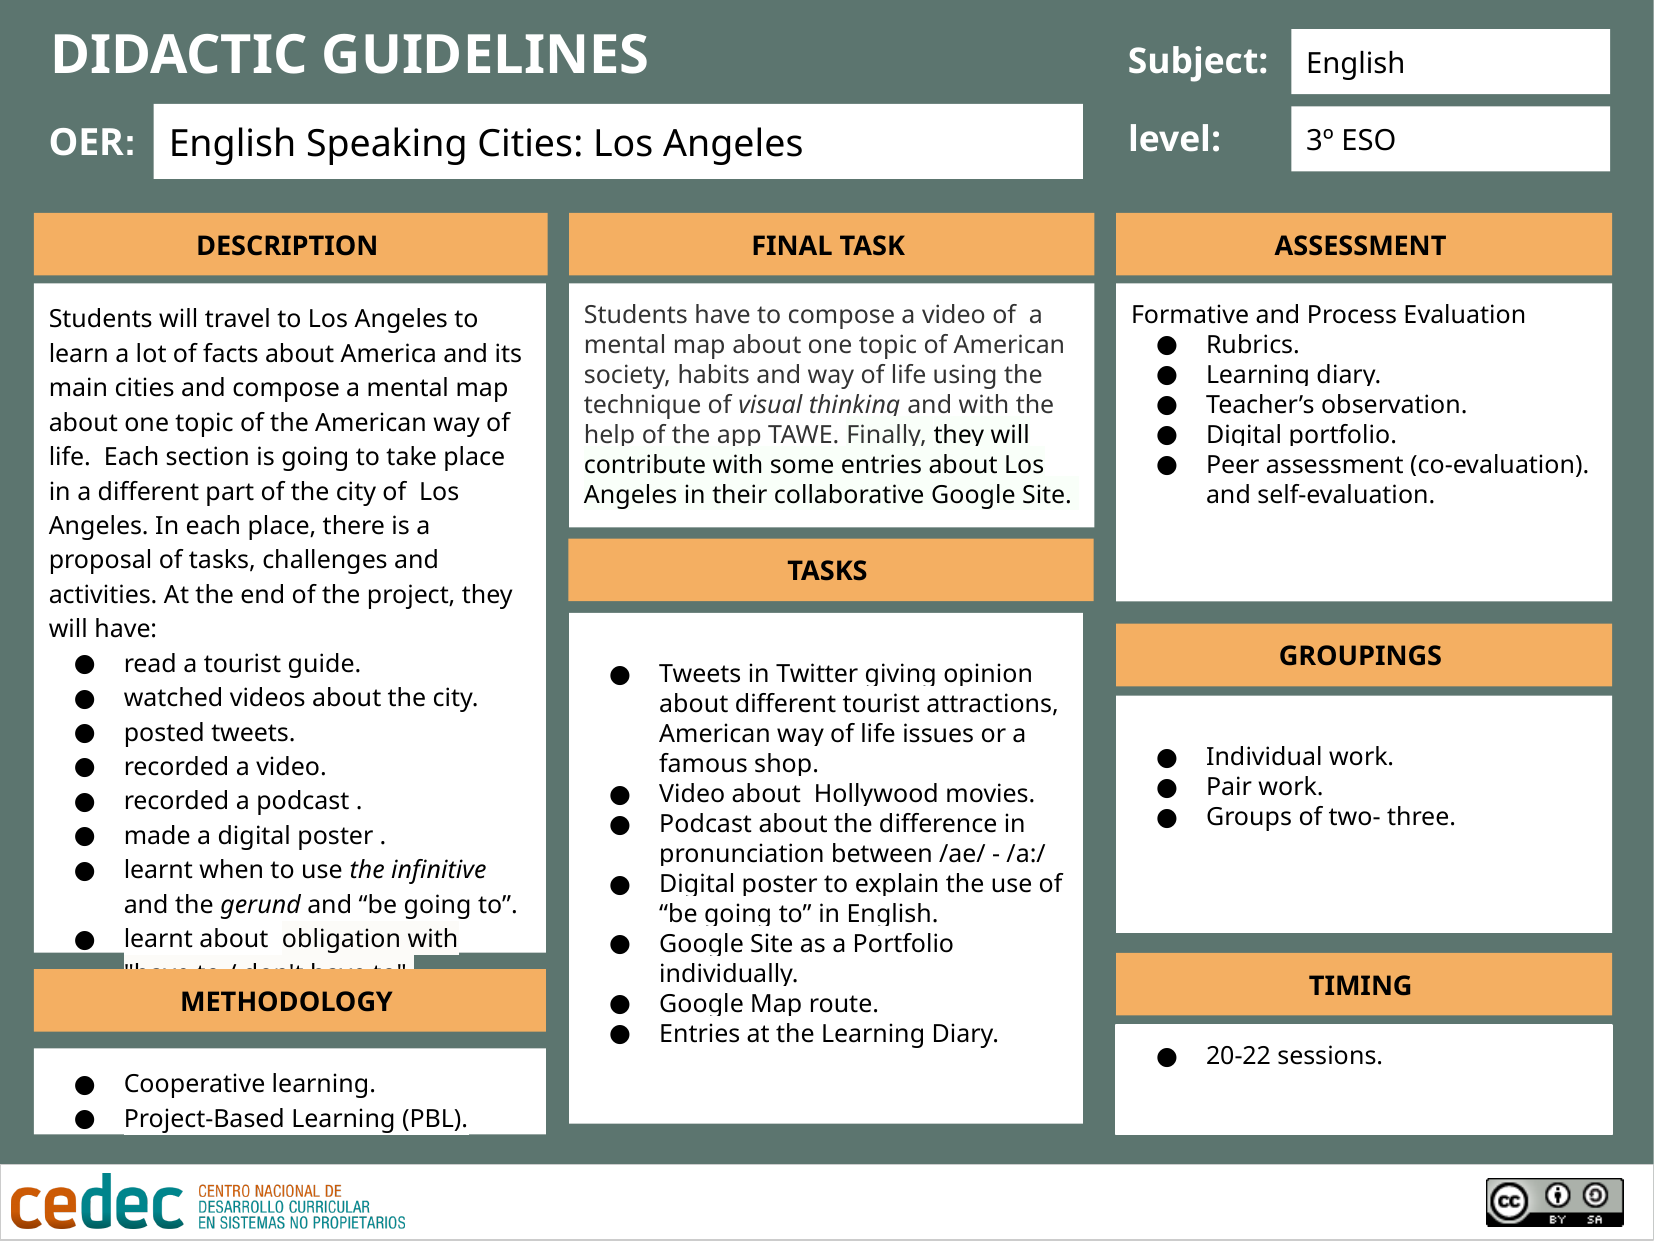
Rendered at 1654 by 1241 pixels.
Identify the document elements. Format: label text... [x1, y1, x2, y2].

text_box Tweets in Twitter giving opinion about different tourist attractions, American way of life issues or a famous shop. Video about Hollywood movies. Podcast about the difference in pronunciation between /ae/ - /a:/ Digital poster to explain the use of “be going to” in English. Google Site as a Portfolio individually. Google Map route. Entries at the Learning Diary. [569, 612, 1083, 1124]
text_box Students have to compose a video of a mental map about one topic of American society, habits and way of life using the technique of visual thinking and with the help of the app TAWE. Finally, they will contribute with some entries about Los Angeles in their collaborative Google Site. [569, 283, 1095, 528]
text_box [0, 1164, 1654, 1241]
text_box DESCRIPTION [33, 212, 548, 276]
picture [11, 1173, 405, 1229]
text_box Formative and Process Evaluation Rubrics. Learning diary. Teacher’s observation. Digital portfolio. Peer assessment (co-evaluation). and self-evaluation. [1116, 283, 1613, 602]
text_box ASSESSMENT [1116, 212, 1613, 276]
text_box Individual work. Pair work. Groups of two- three. [1116, 695, 1613, 933]
text_box Cooperative learning. Project-Based Learning (PBL). [33, 1048, 546, 1135]
text_box Students will travel to Los Angeles to learn a lot of facts about America and its main cities and compose a mental map about one topic of the American way of life. Each section is going to take place in a different part of the city of Los Angeles. In each place, there is a proposal of tasks, challenges and activities. At the end of the project, they will have: read a tourist guide. watched videos about the city. posted tweets. recorded a video. recorded a podcast . made a digital poster . learnt when to use the infinitive and the gerund and “be going to”. learnt about obligation with "have to / don't have to". [33, 283, 546, 953]
text_box METHODOLOGY [33, 969, 546, 1032]
text_box GROUPINGS [1116, 623, 1613, 687]
text_box 3º ESO [1291, 106, 1611, 172]
text_box OER: [33, 110, 153, 174]
text_box FINAL TASK [569, 212, 1095, 276]
text_box level: [1113, 109, 1303, 173]
text_box English [1291, 29, 1611, 95]
text_box Subject: [1113, 30, 1291, 94]
picture [1486, 1178, 1624, 1227]
text_box 20-22 sessions. [1116, 1024, 1613, 1135]
text_box TIMING [1116, 952, 1613, 1016]
text_box TASKS [568, 538, 1094, 602]
text_box English Speaking Cities: Los Angeles [153, 103, 1083, 179]
text_box DIDACTIC GUIDELINES [35, 11, 1028, 110]
